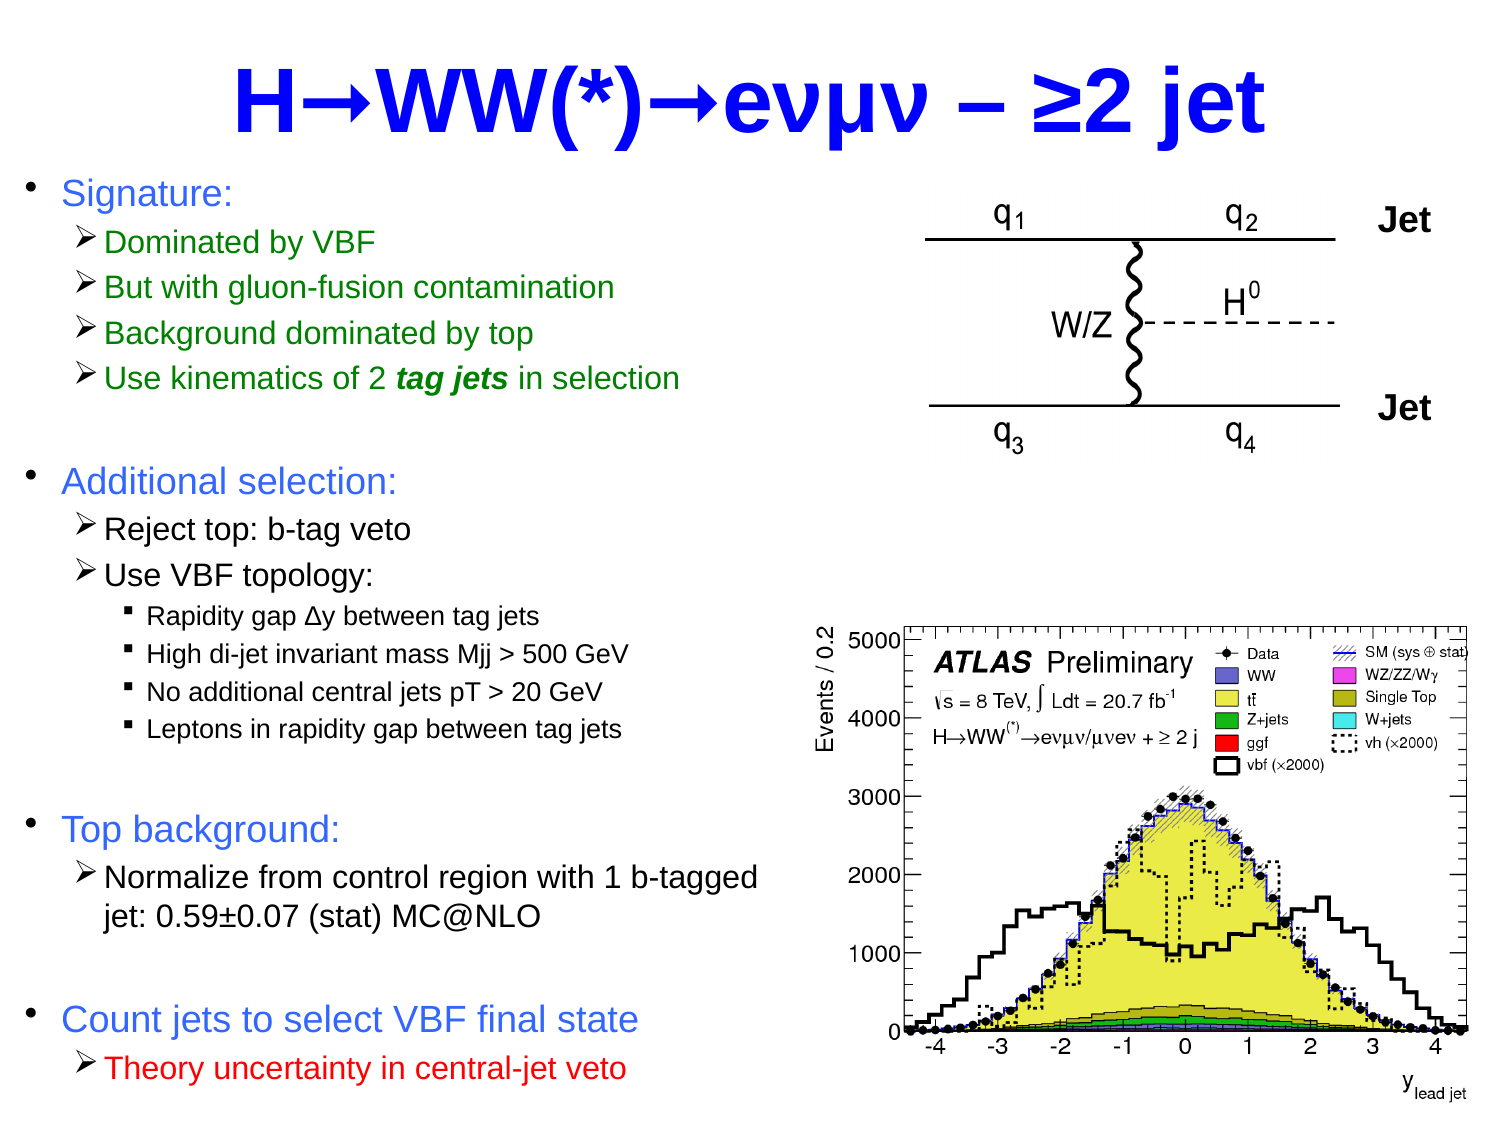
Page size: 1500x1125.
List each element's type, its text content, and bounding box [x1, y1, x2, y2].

picture [790, 130, 1500, 1113]
list Signature: Dominated by VBF But with gluon-fusion contamination Background dominated by top Use kinematics of 2 tag jets in selection Additional selection: Reject top: b-tag veto Use VBF topology: Rapidity gap Δy between tag jets High di-jet invariant mass Mjj > 500 GeV No additional central jets pT > 20 GeV Leptons in rapidity gap between tag jets Top background: Normalize from control region with 1 b-tagged jet: 0.59±0.07 (stat) MC@NLO Count jets to select VBF final state Theory uncertainty in central-jet veto [9, 161, 801, 1098]
text_box Jet [1362, 187, 1447, 248]
text_box [810, 154, 1499, 601]
title H➞WW(*)➞eνμν – ≥2 jet [75, 23, 1425, 168]
chart [910, 187, 1347, 466]
text_box Jet [1362, 375, 1447, 435]
